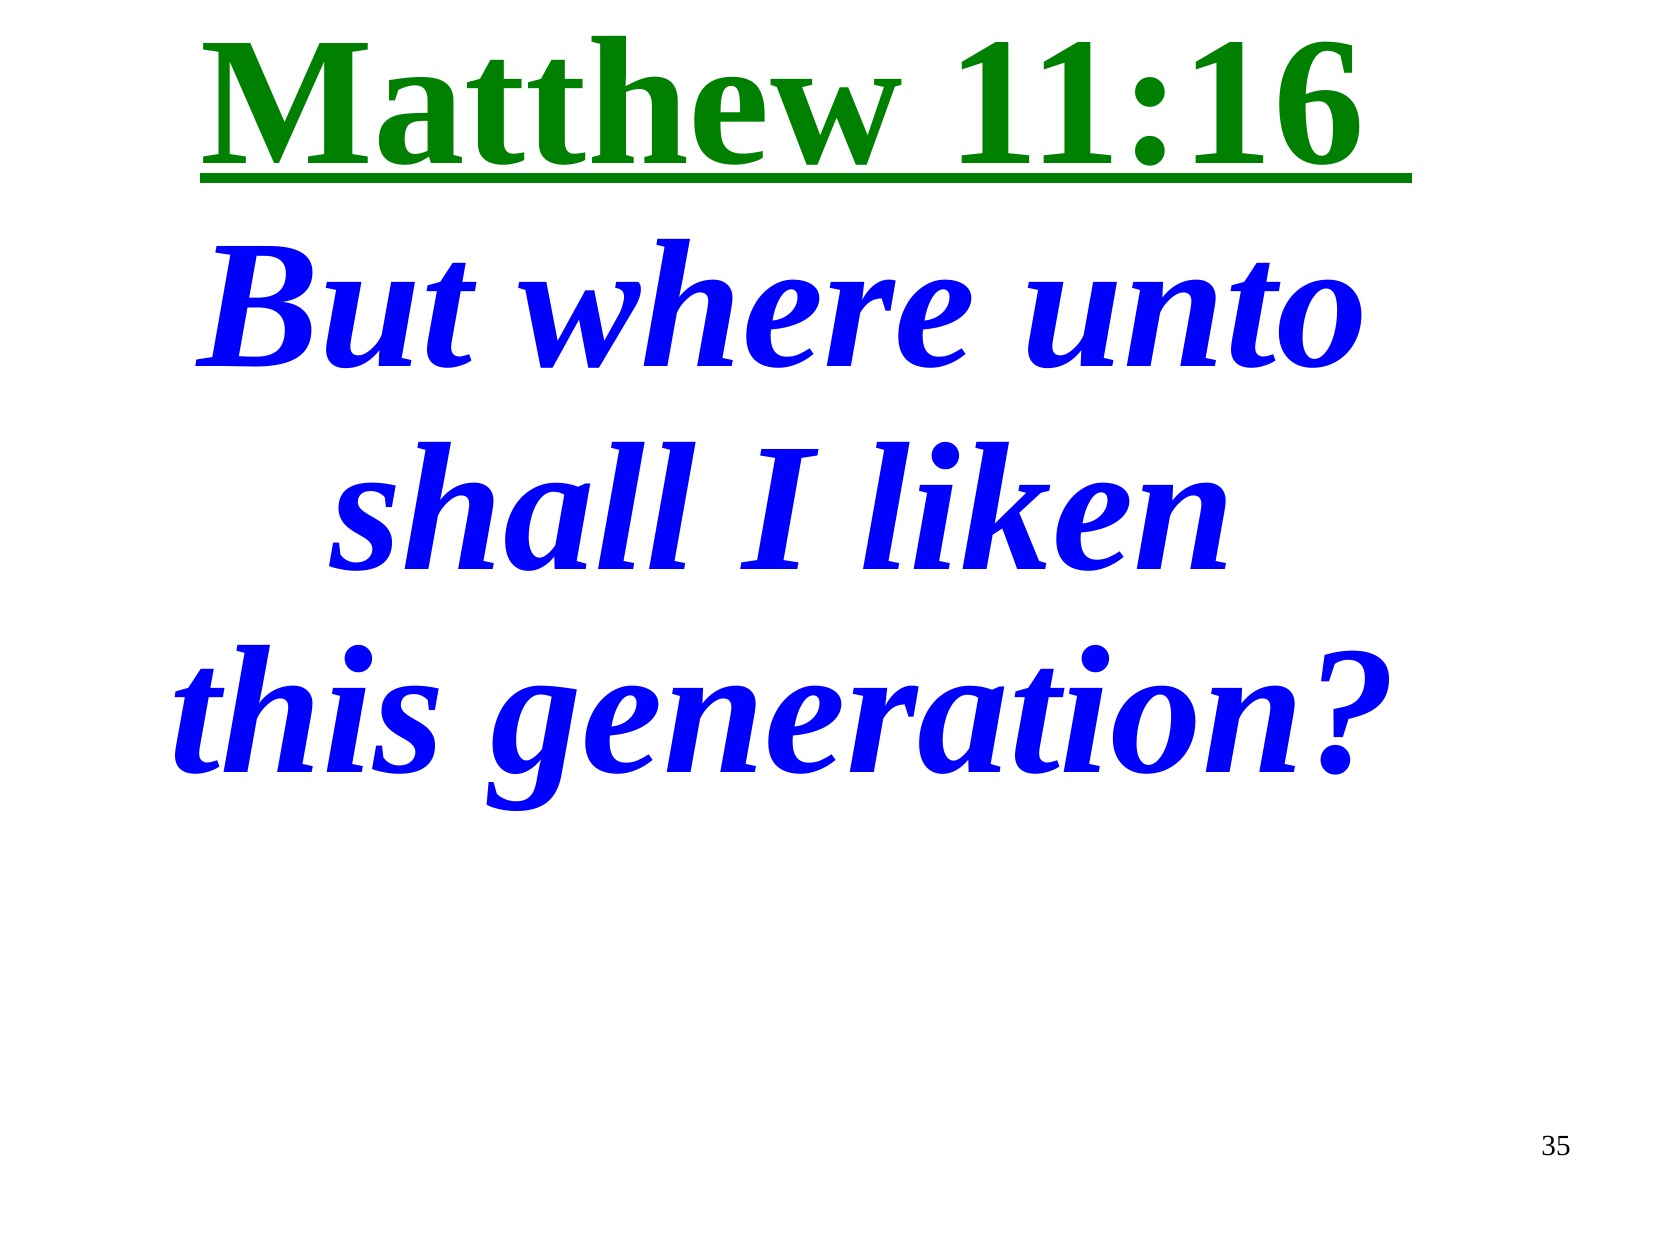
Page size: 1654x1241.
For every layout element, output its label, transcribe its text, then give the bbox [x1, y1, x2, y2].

list Matthew 11:16 But where unto shall I liken this generation? [0, 0, 1613, 1201]
